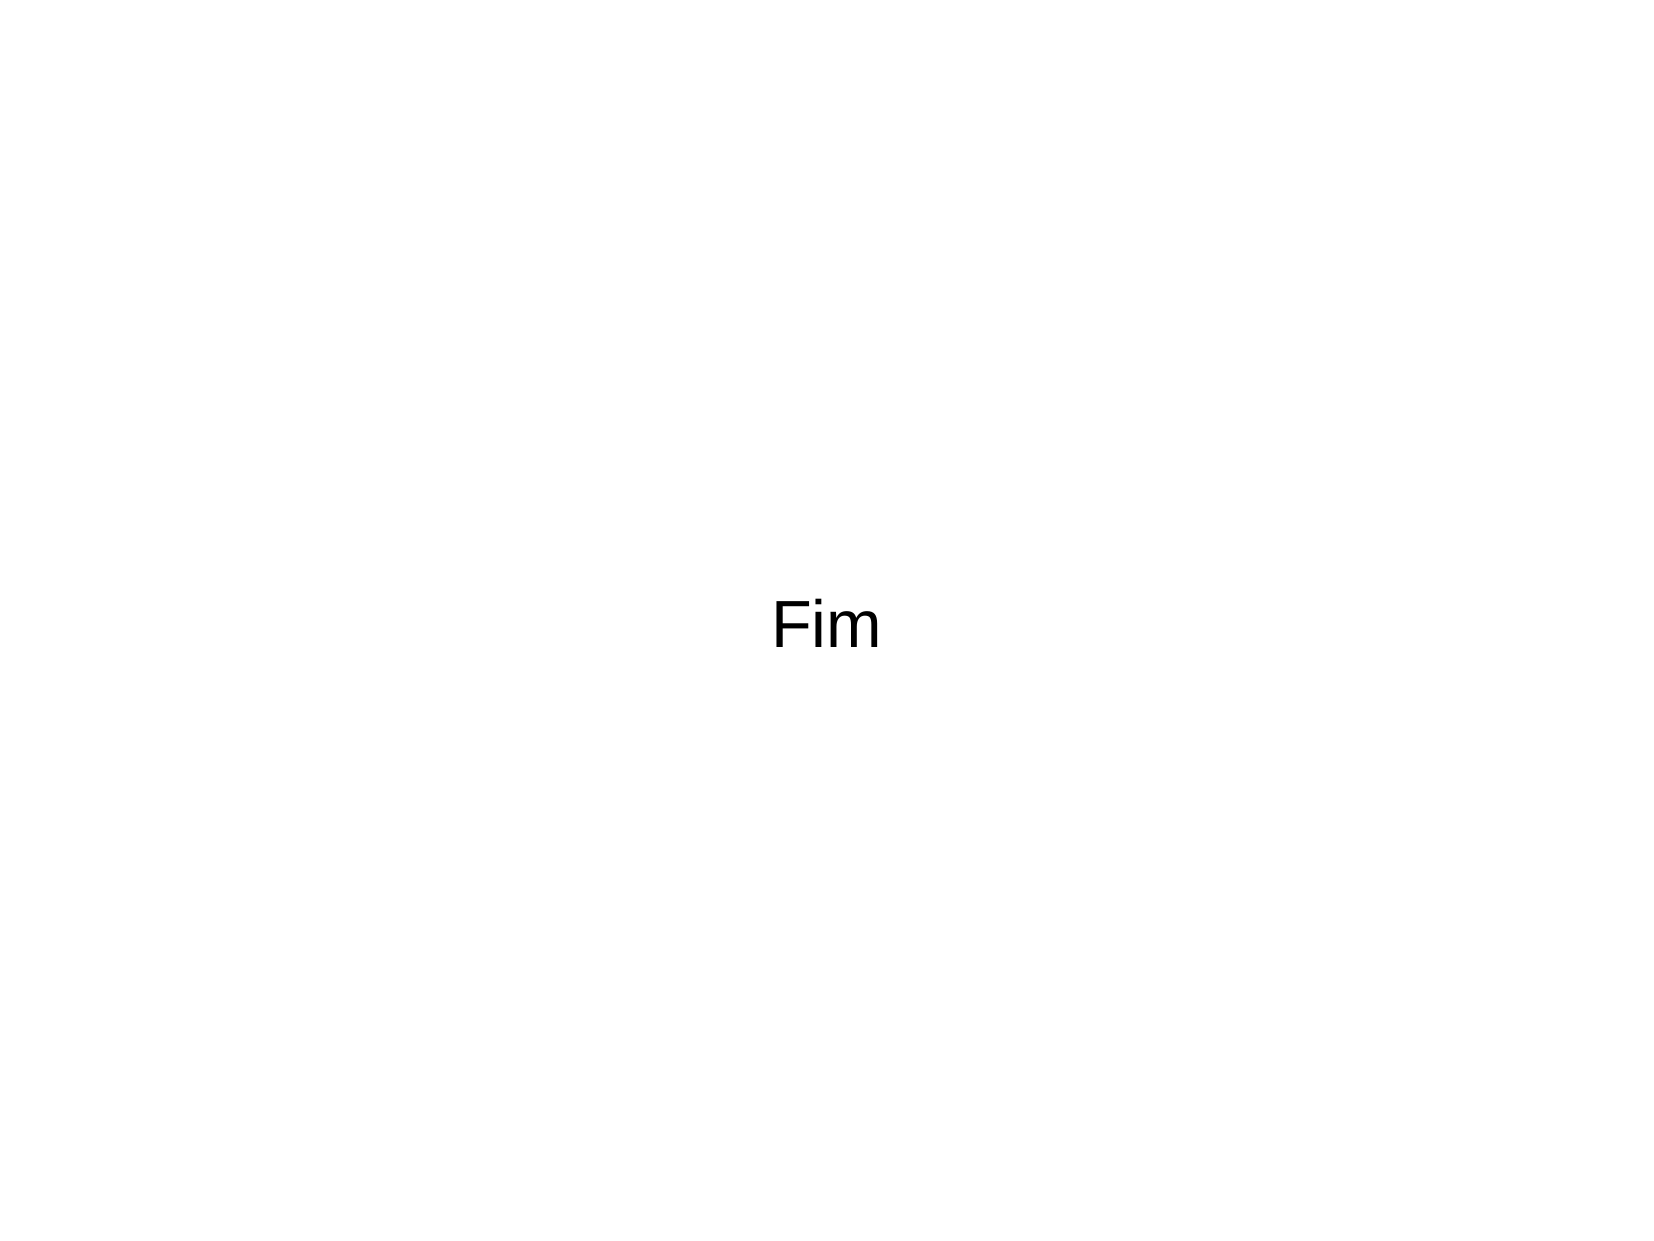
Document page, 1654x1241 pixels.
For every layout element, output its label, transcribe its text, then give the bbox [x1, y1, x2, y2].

subtitle Fim [82, 143, 1571, 1104]
